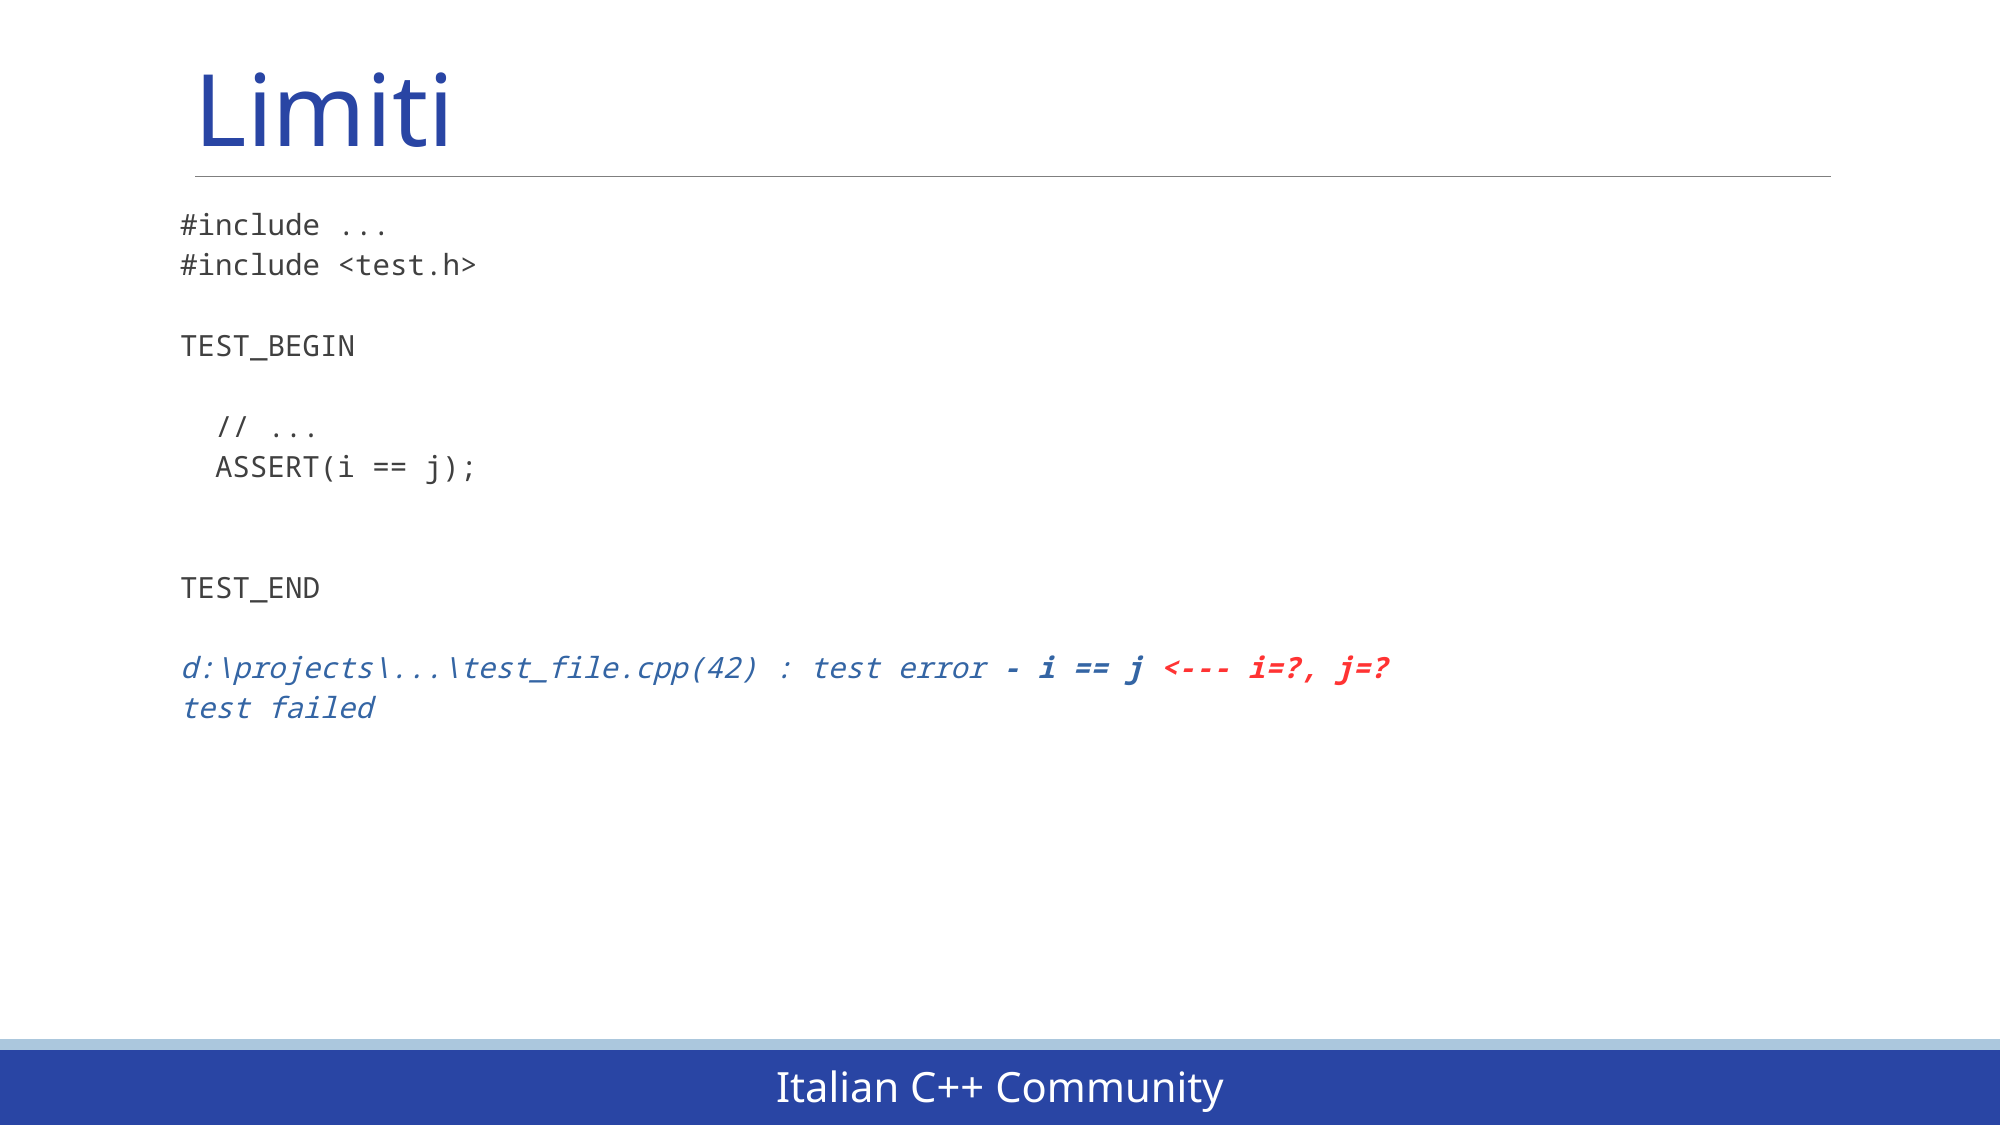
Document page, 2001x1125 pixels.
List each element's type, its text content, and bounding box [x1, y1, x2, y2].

title Limiti [179, 2, 1830, 175]
list #include ... #include <test.h> TEST_BEGIN // ... ASSERT(i == j); TEST_END d:\projects\...\test_file.cpp(42) : test error - i == j <--- i=?, j=? test failed [179, 202, 1830, 1011]
